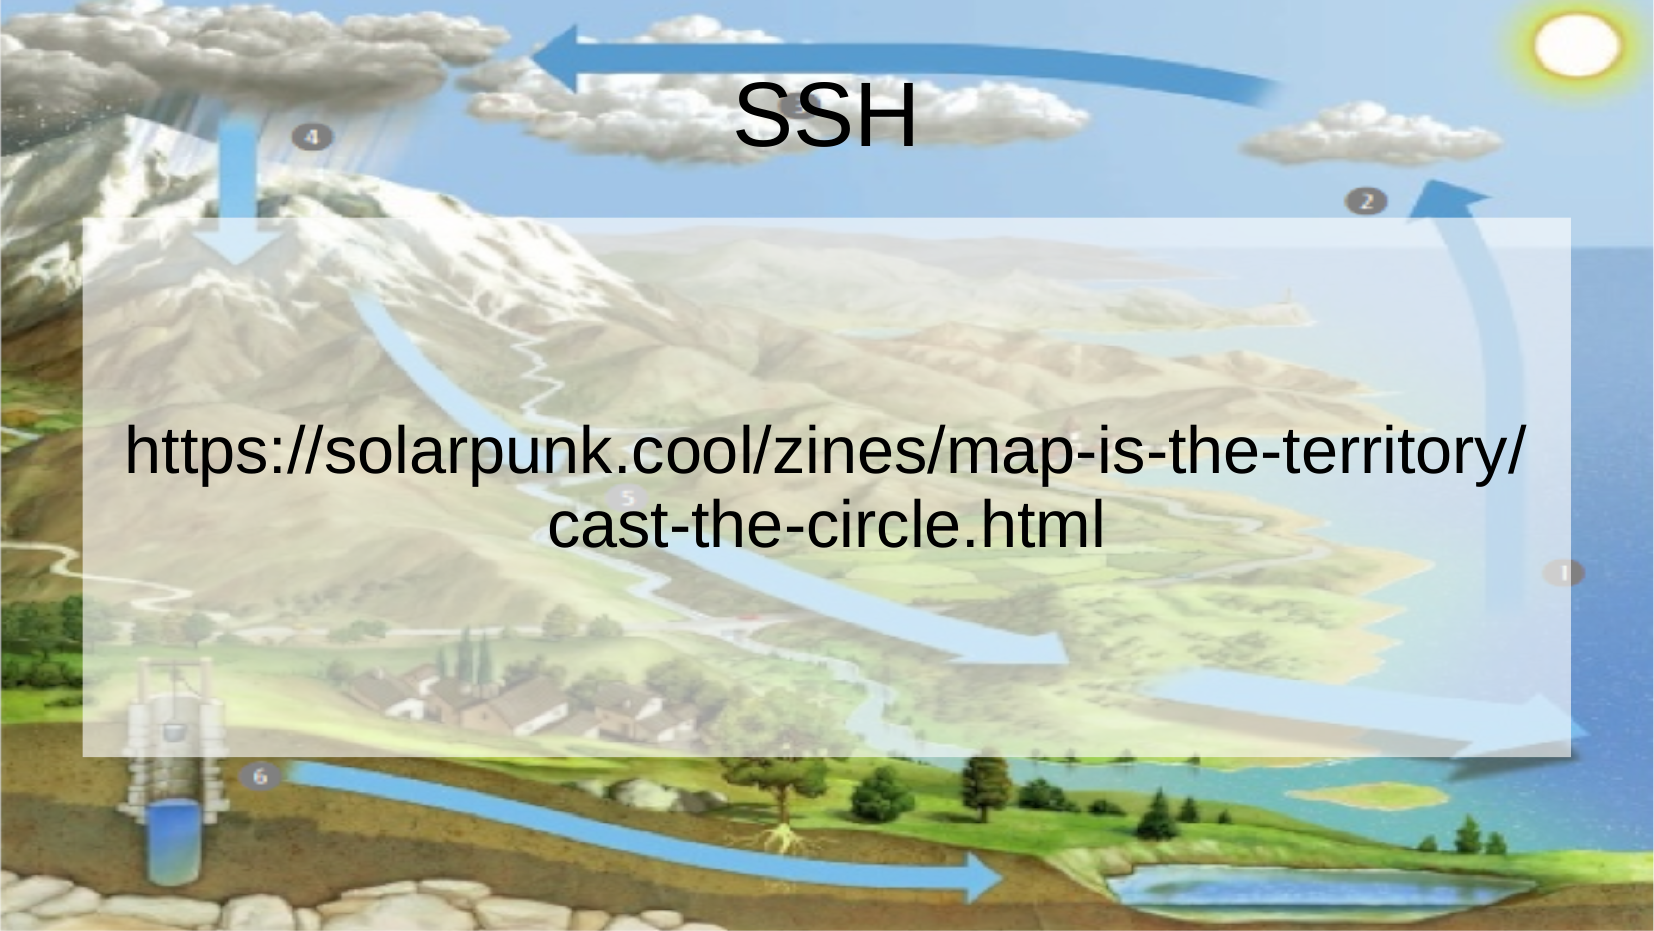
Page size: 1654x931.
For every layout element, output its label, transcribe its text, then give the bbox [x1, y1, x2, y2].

title SSH [82, 37, 1571, 193]
picture [0, 0, 1654, 931]
list https://solarpunk.cool/zines/map-is-the-territory/cast-the-circle.html [82, 217, 1571, 758]
